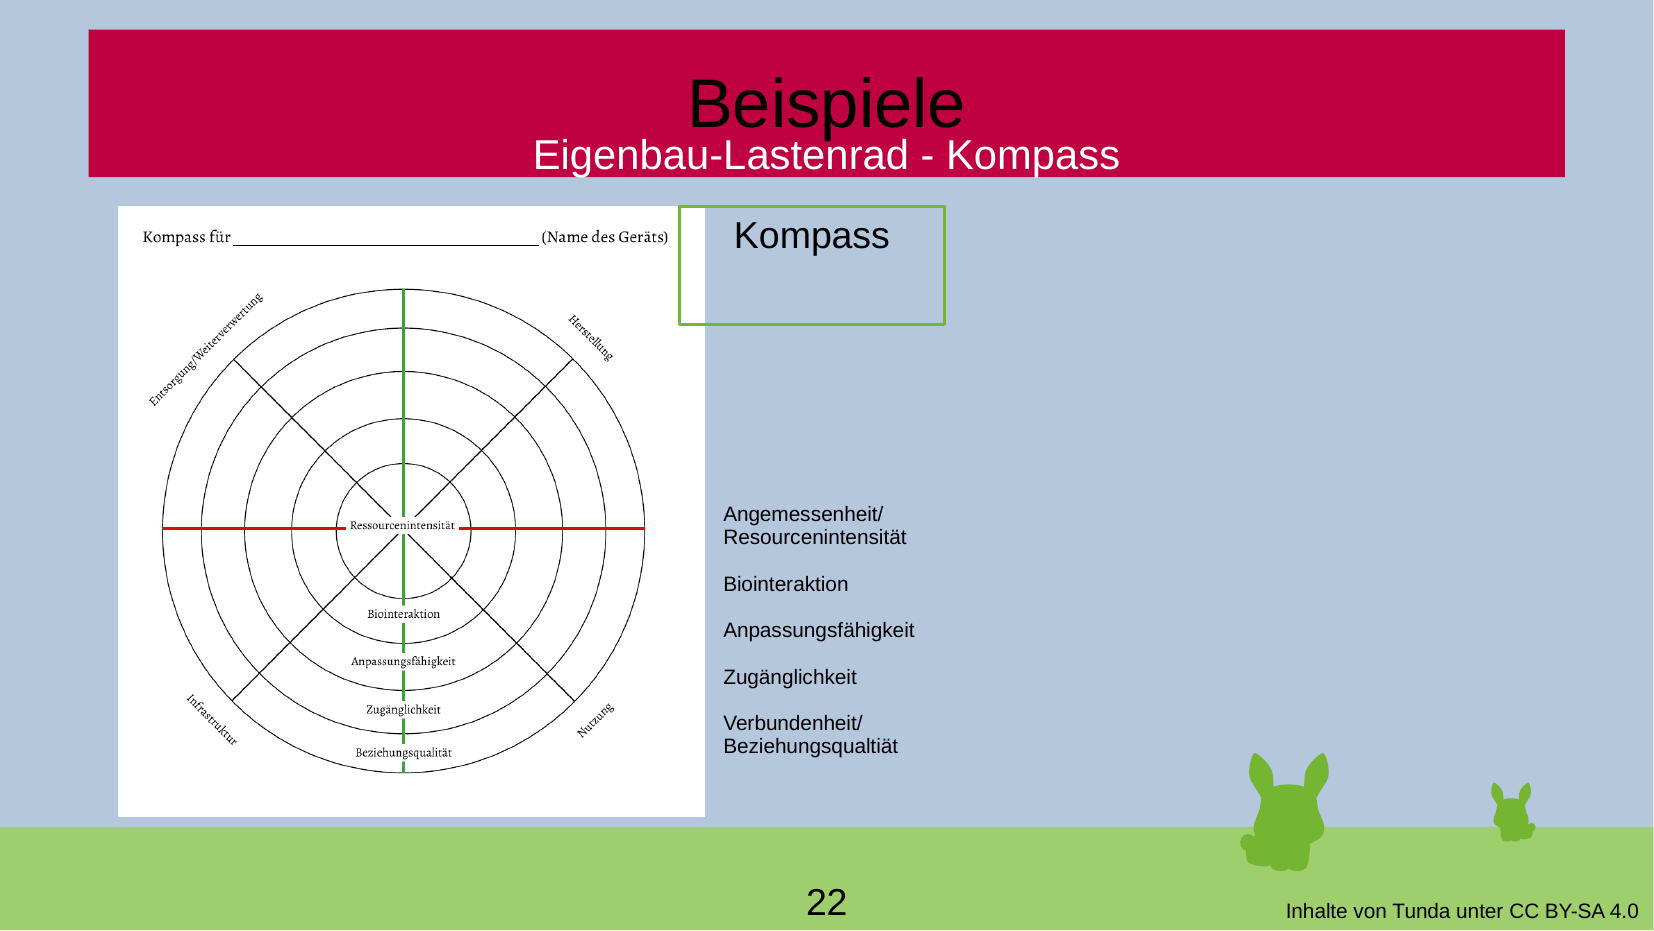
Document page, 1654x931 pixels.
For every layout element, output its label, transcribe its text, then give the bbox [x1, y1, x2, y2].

title Beispiele [88, 29, 1565, 178]
text_box Eigenbau-Lastenrad - Kompass [501, 124, 1152, 186]
text_box <Foliennummer> [259, 874, 944, 931]
text_box Kompass [679, 206, 945, 325]
text_box Inhalte von Tunda unter CC BY-SA 4.0 [944, 856, 1654, 931]
text_box Angemessenheit/Resourcenintensität Biointeraktion Anpassungsfähigkeit Zugänglichkeit Verbundenheit/Beziehungsqualtiät [708, 495, 932, 766]
picture [118, 206, 705, 817]
